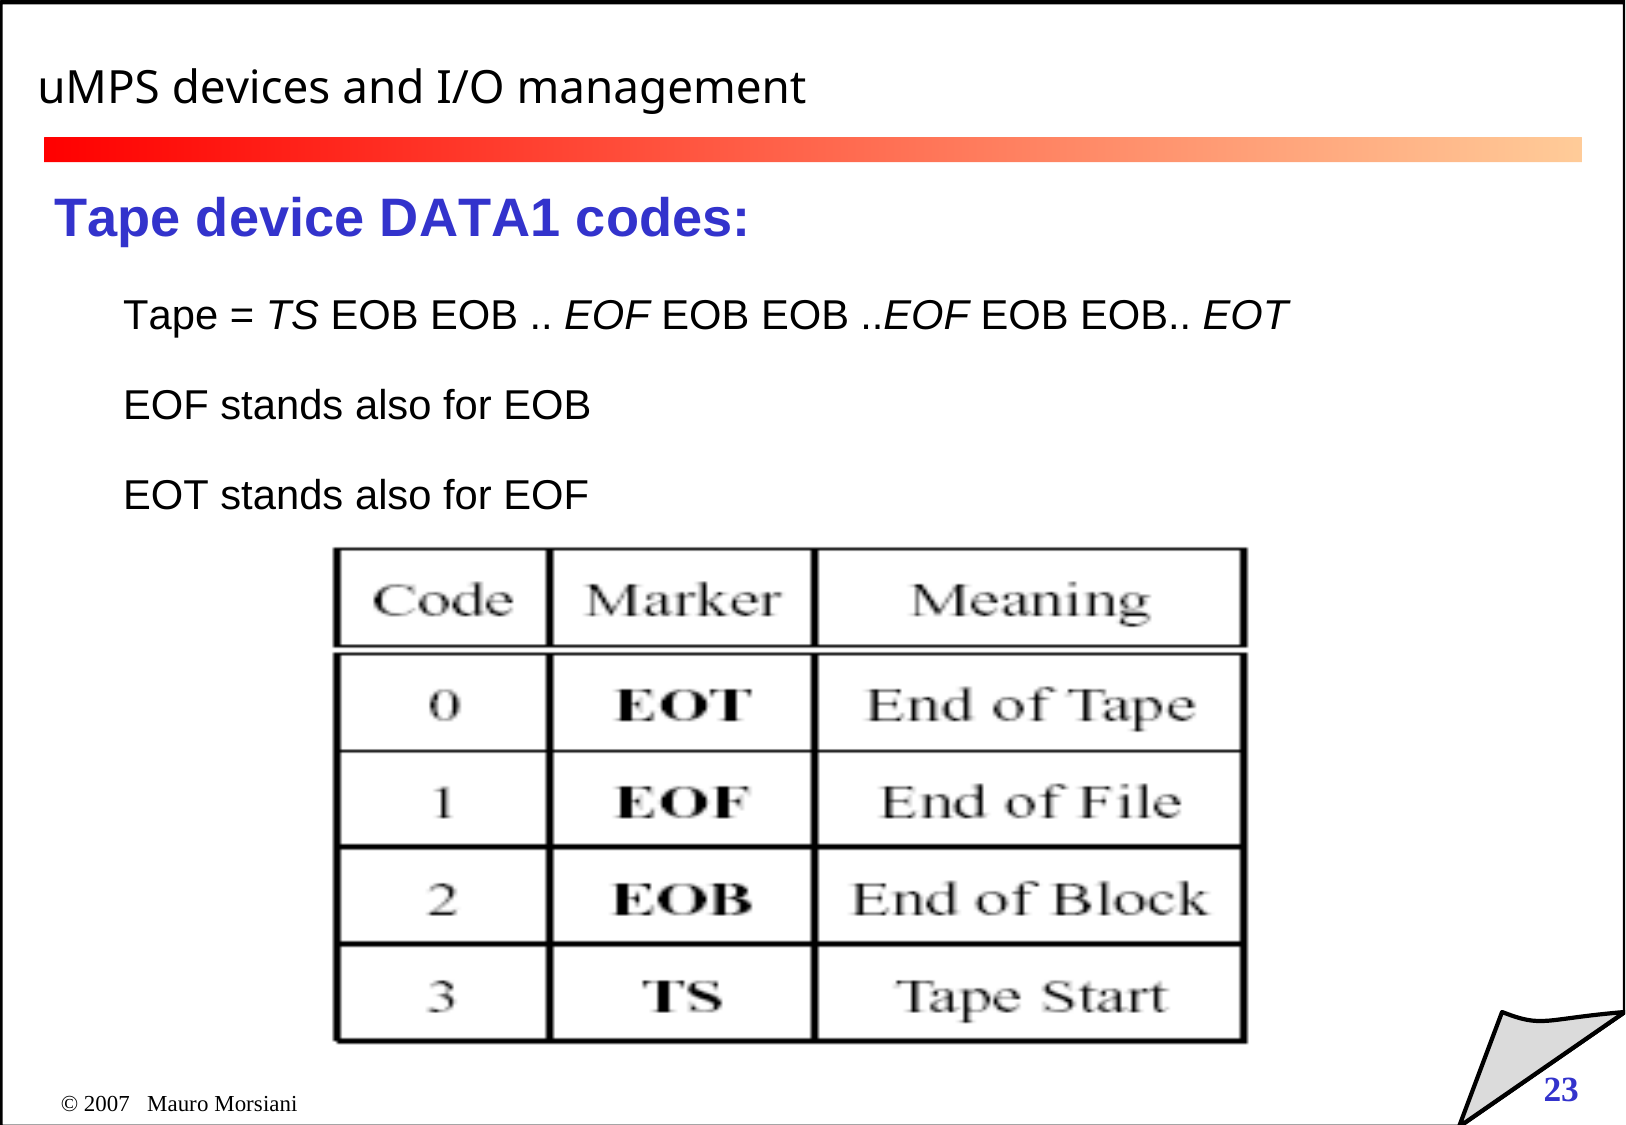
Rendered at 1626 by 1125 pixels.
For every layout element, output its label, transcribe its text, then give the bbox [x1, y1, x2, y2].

picture [316, 595, 1260, 1055]
title uMPS devices and I/O management [37, 44, 1587, 130]
list Tape device DATA1 codes: Tape = TS EOB EOB .. EOF EOB EOB ..EOF EOB EOB.. EOT EOF stands also for EOB EOT stands also for EOF [54, 187, 1557, 595]
